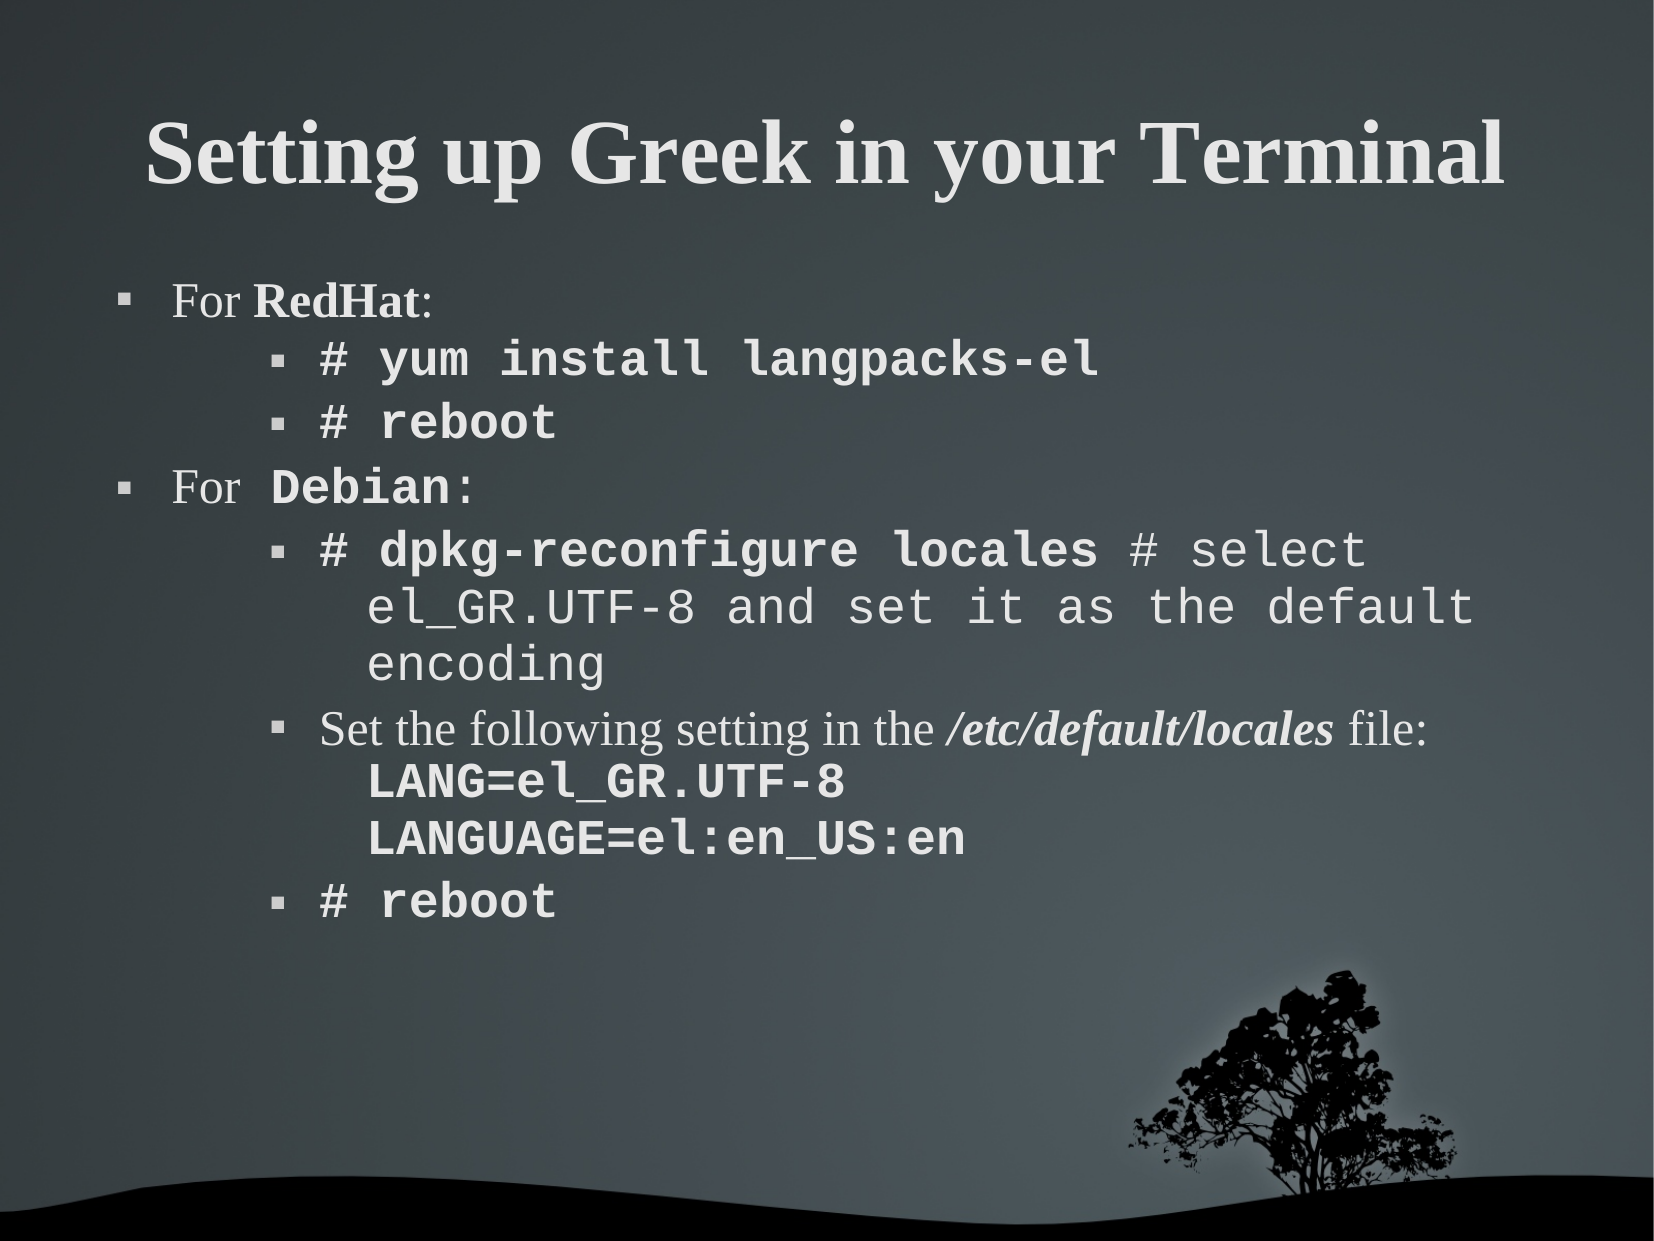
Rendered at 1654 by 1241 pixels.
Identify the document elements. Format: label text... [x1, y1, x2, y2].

title Setting up Greek in your Terminal [82, 33, 1571, 272]
picture [0, 0, 1654, 1241]
list For RedHat: # yum install langpacks-el # reboot For Debian: # dpkg-reconfigure locales # select el_GR.UTF-8 and set it as the default encoding Set the following setting in the /etc/default/locales file: LANG=el_GR.UTF-8 LANGUAGE=el:en_US:en # reboot [82, 272, 1571, 1209]
